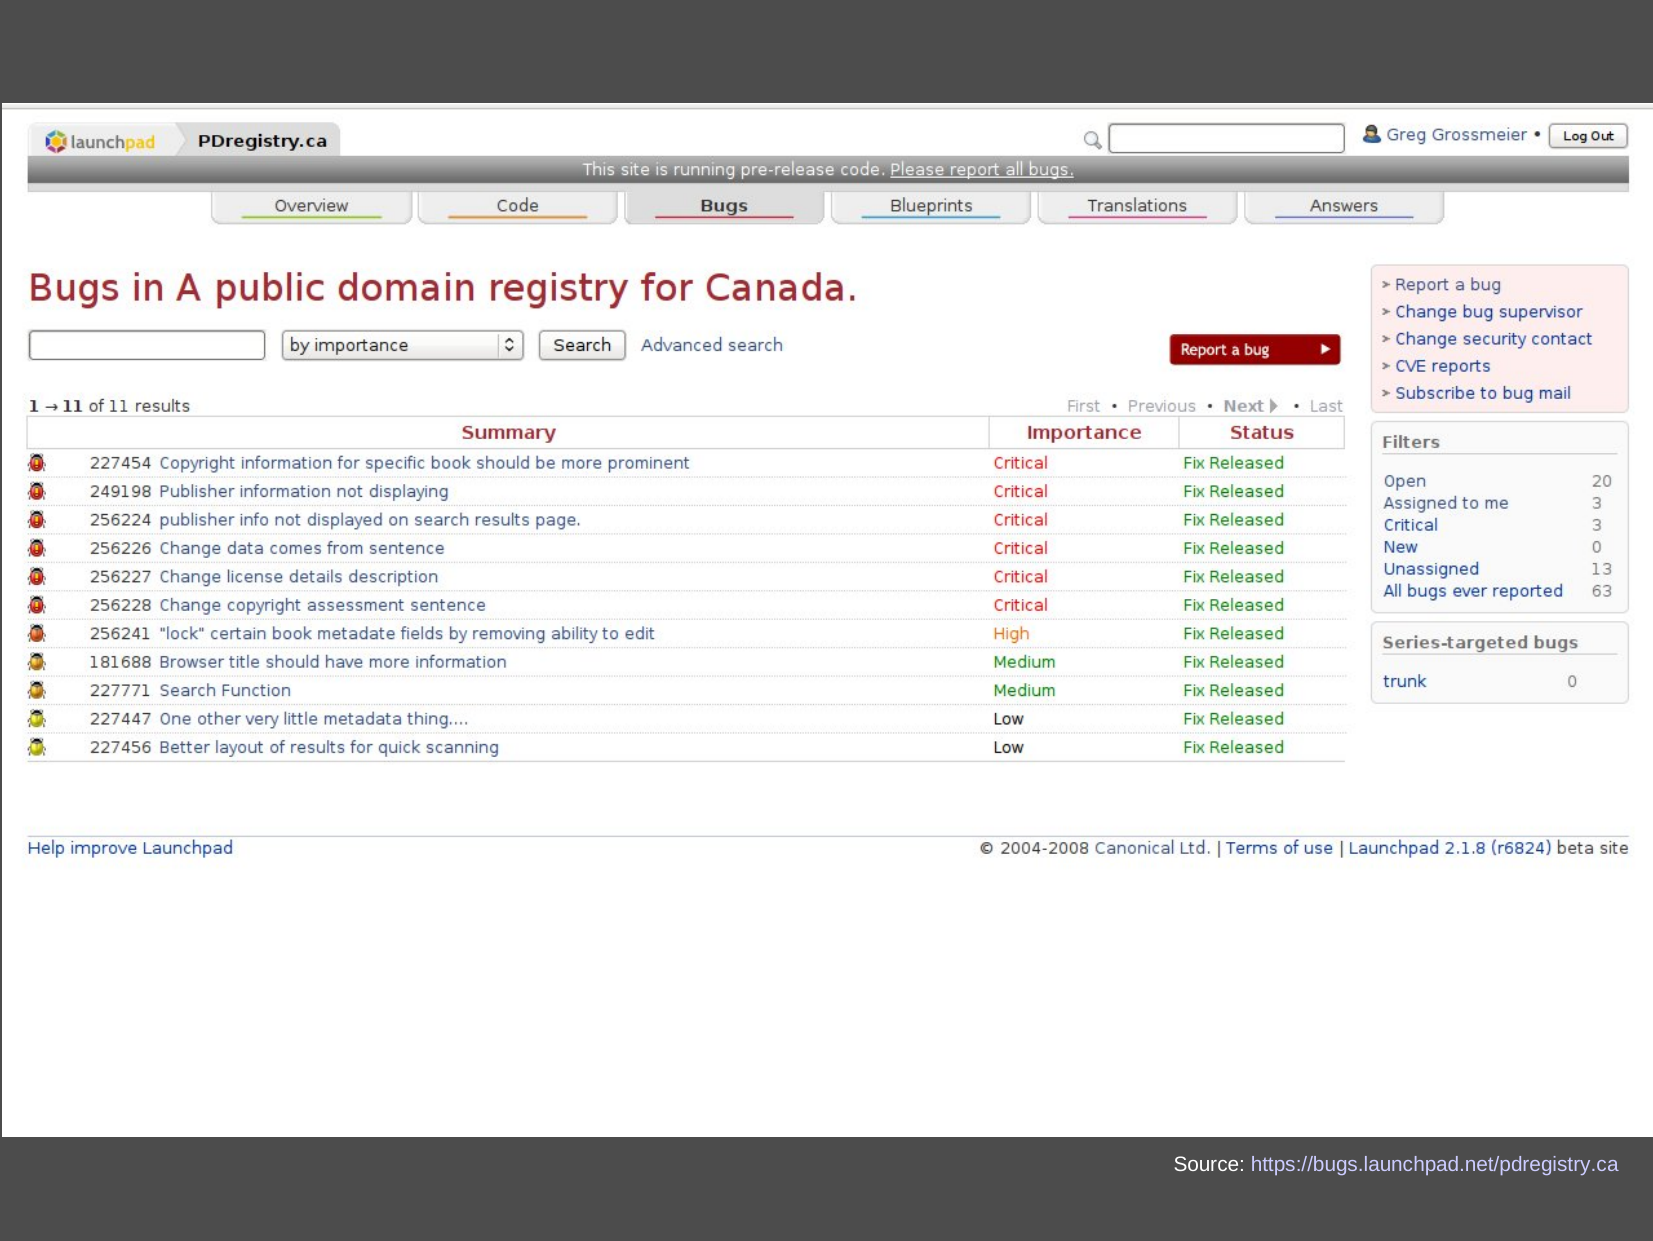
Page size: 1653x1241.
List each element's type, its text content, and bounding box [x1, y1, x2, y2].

picture [2, 103, 1653, 1137]
text_box Source: https://bugs.launchpad.net/pdregistry.ca [1158, 1141, 1640, 1183]
